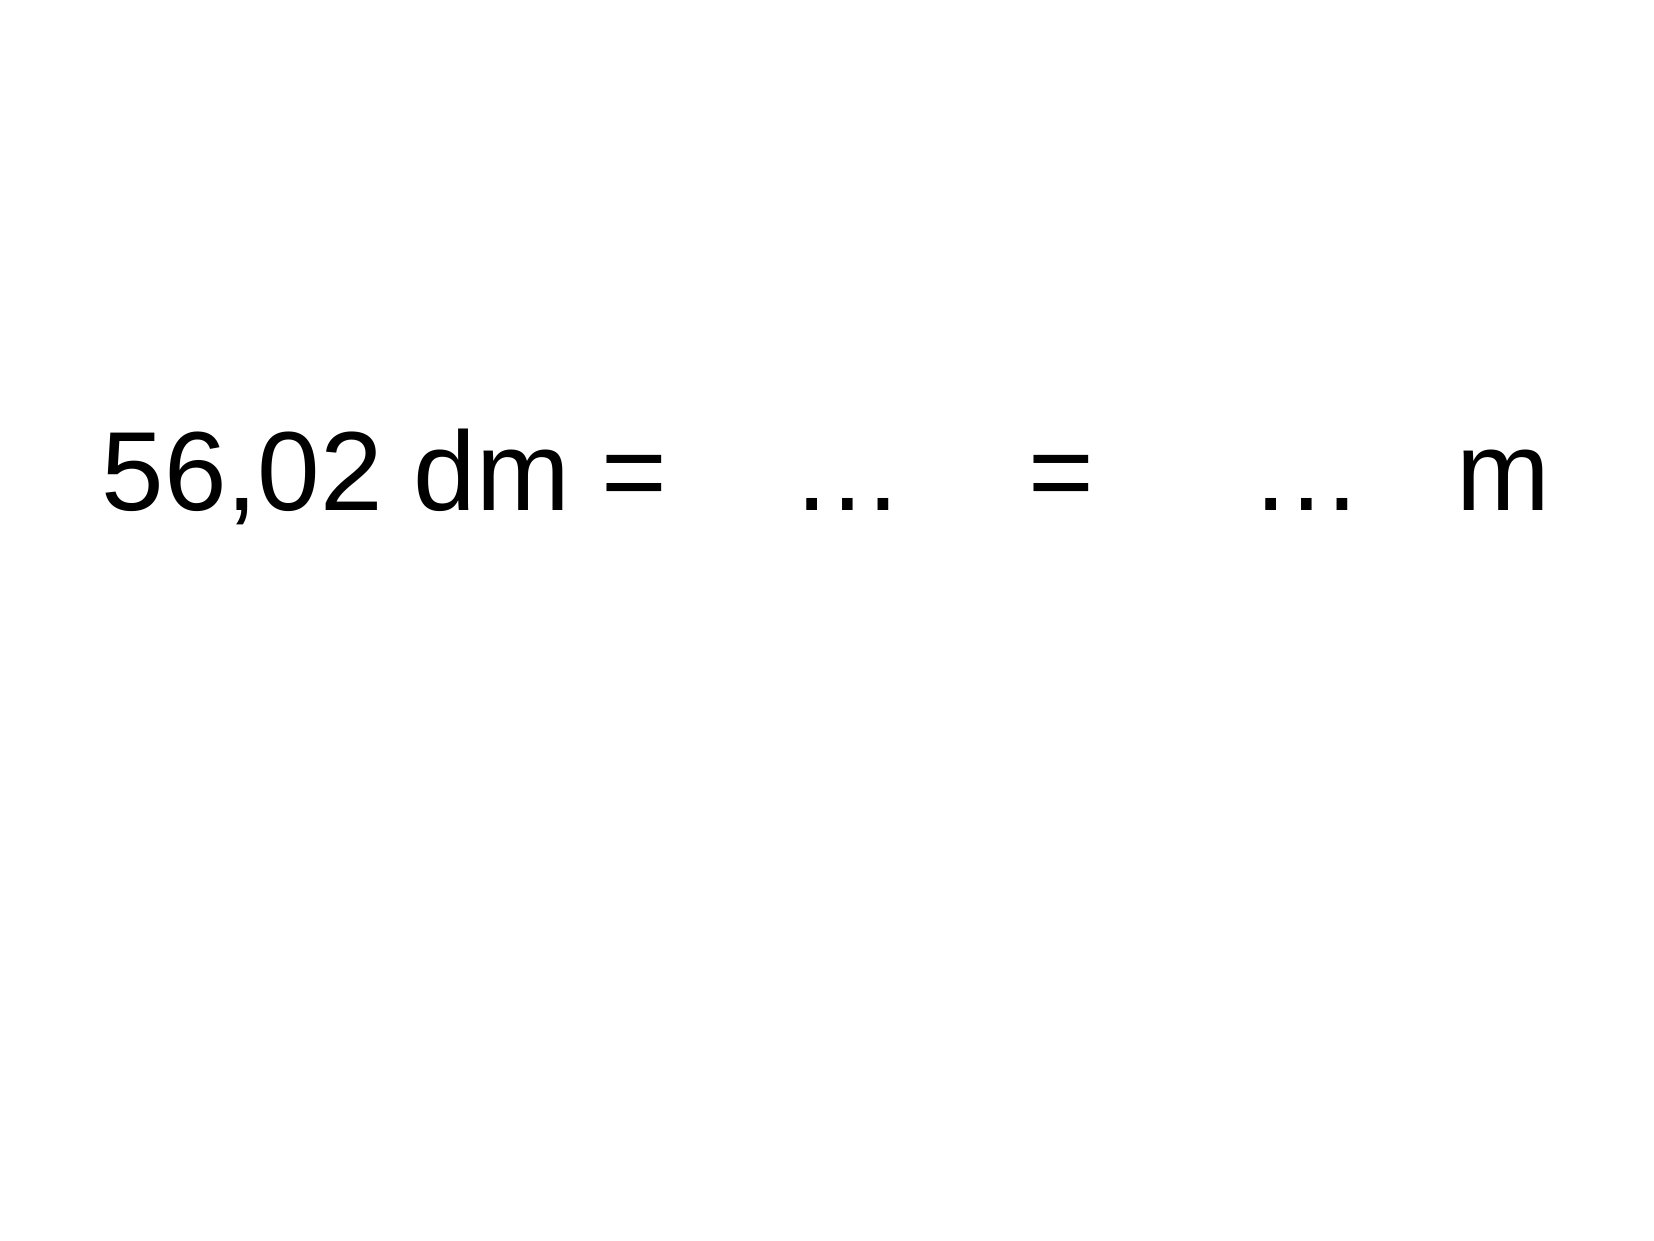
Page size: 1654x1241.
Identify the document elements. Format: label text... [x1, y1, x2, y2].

subtitle 56,02 dm = … = … m [82, 47, 1571, 897]
